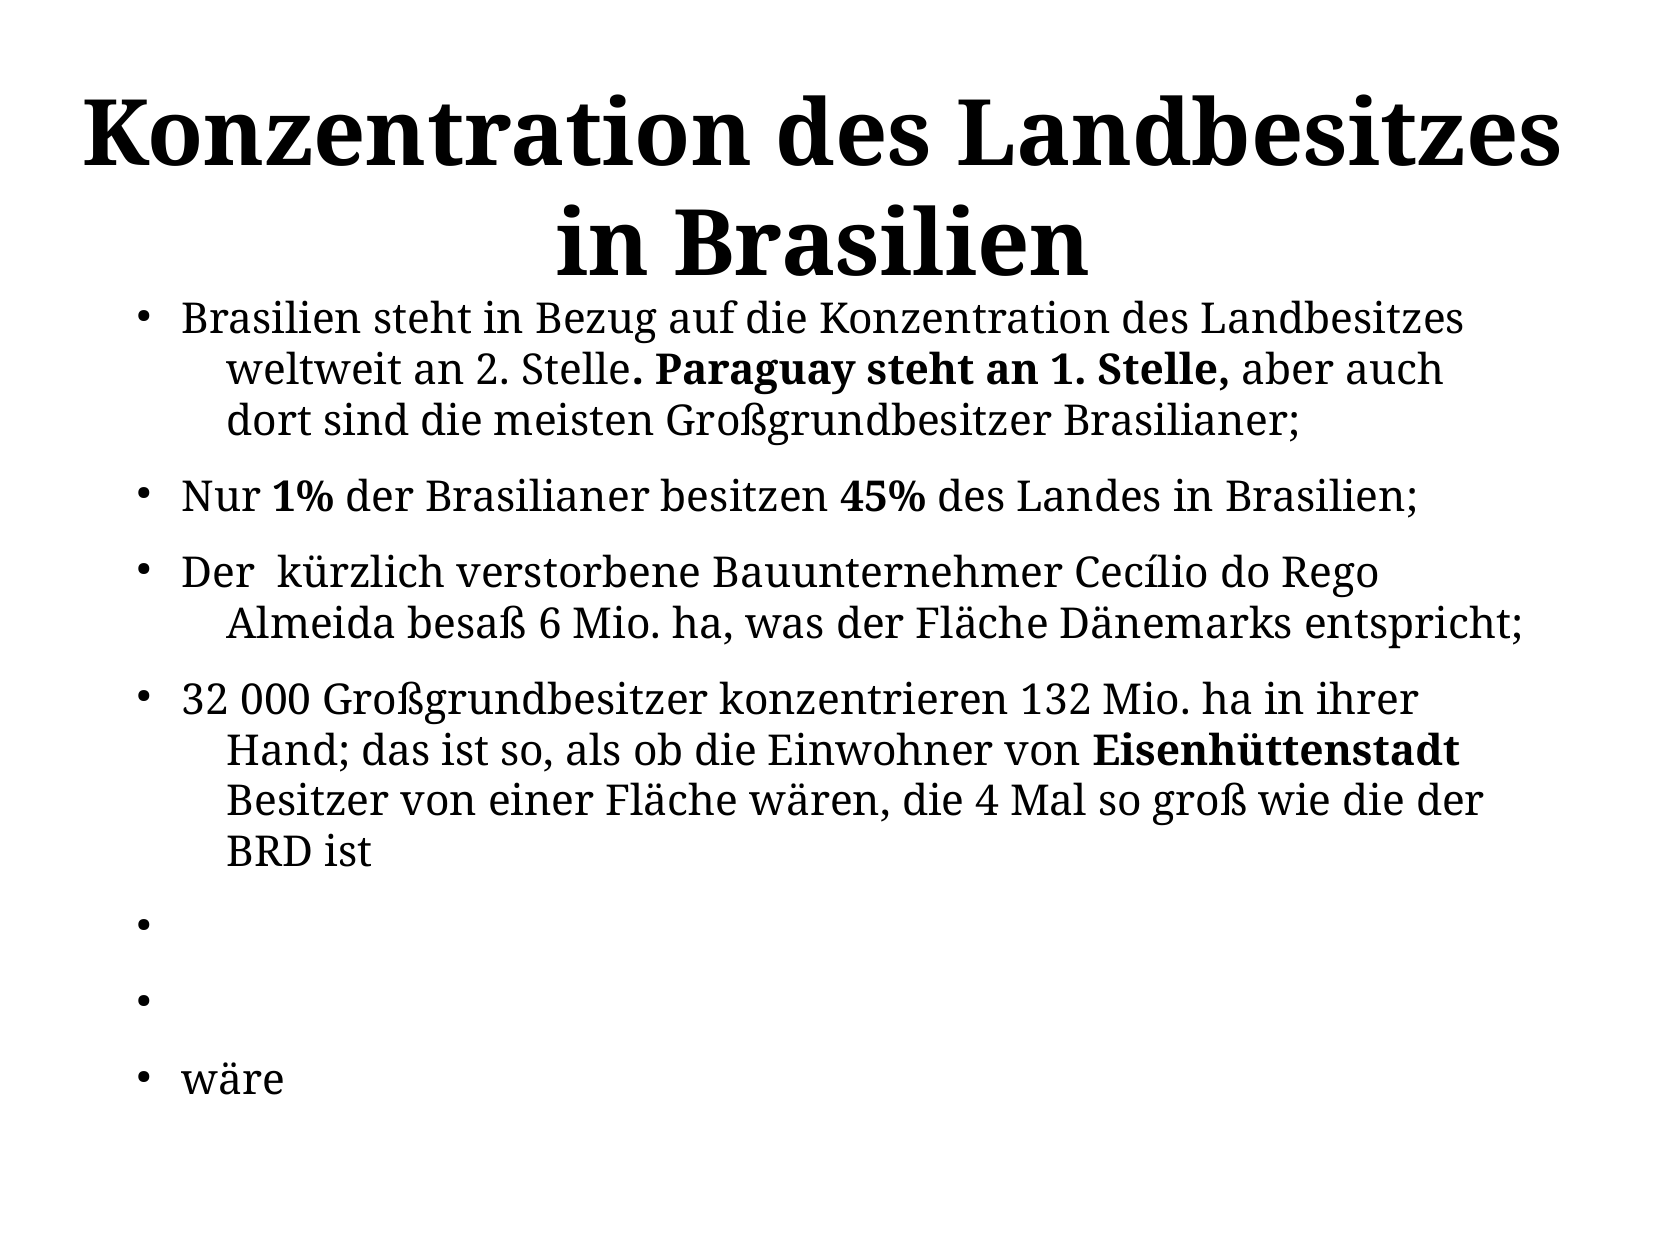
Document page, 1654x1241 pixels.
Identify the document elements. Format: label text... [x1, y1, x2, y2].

title Konzentration des Landbesitzes in Brasilien [59, 73, 1589, 266]
list Brasilien steht in Bezug auf die Konzentration des Landbesitzes weltweit an 2. Stelle. Paraguay steht an 1. Stelle, aber auch dort sind die meisten Großgrundbesitzer Brasilianer; Nur 1% der Brasilianer besitzen 45% des Landes in Brasilien; Der kürzlich verstorbene Bauunternehmer Cecílio do Rego Almeida besaß 6 Mio. ha, was der Fläche Dänemarks entspricht; 32 000 Großgrundbesitzer konzentrieren 132 Mio. ha in ihrer Hand; das ist so, als ob die Einwohner von Eisenhüttenstadt Besitzer von einer Fläche wären, die 4 Mal so groß wie die der BRD ist wäre [106, 206, 1536, 1118]
